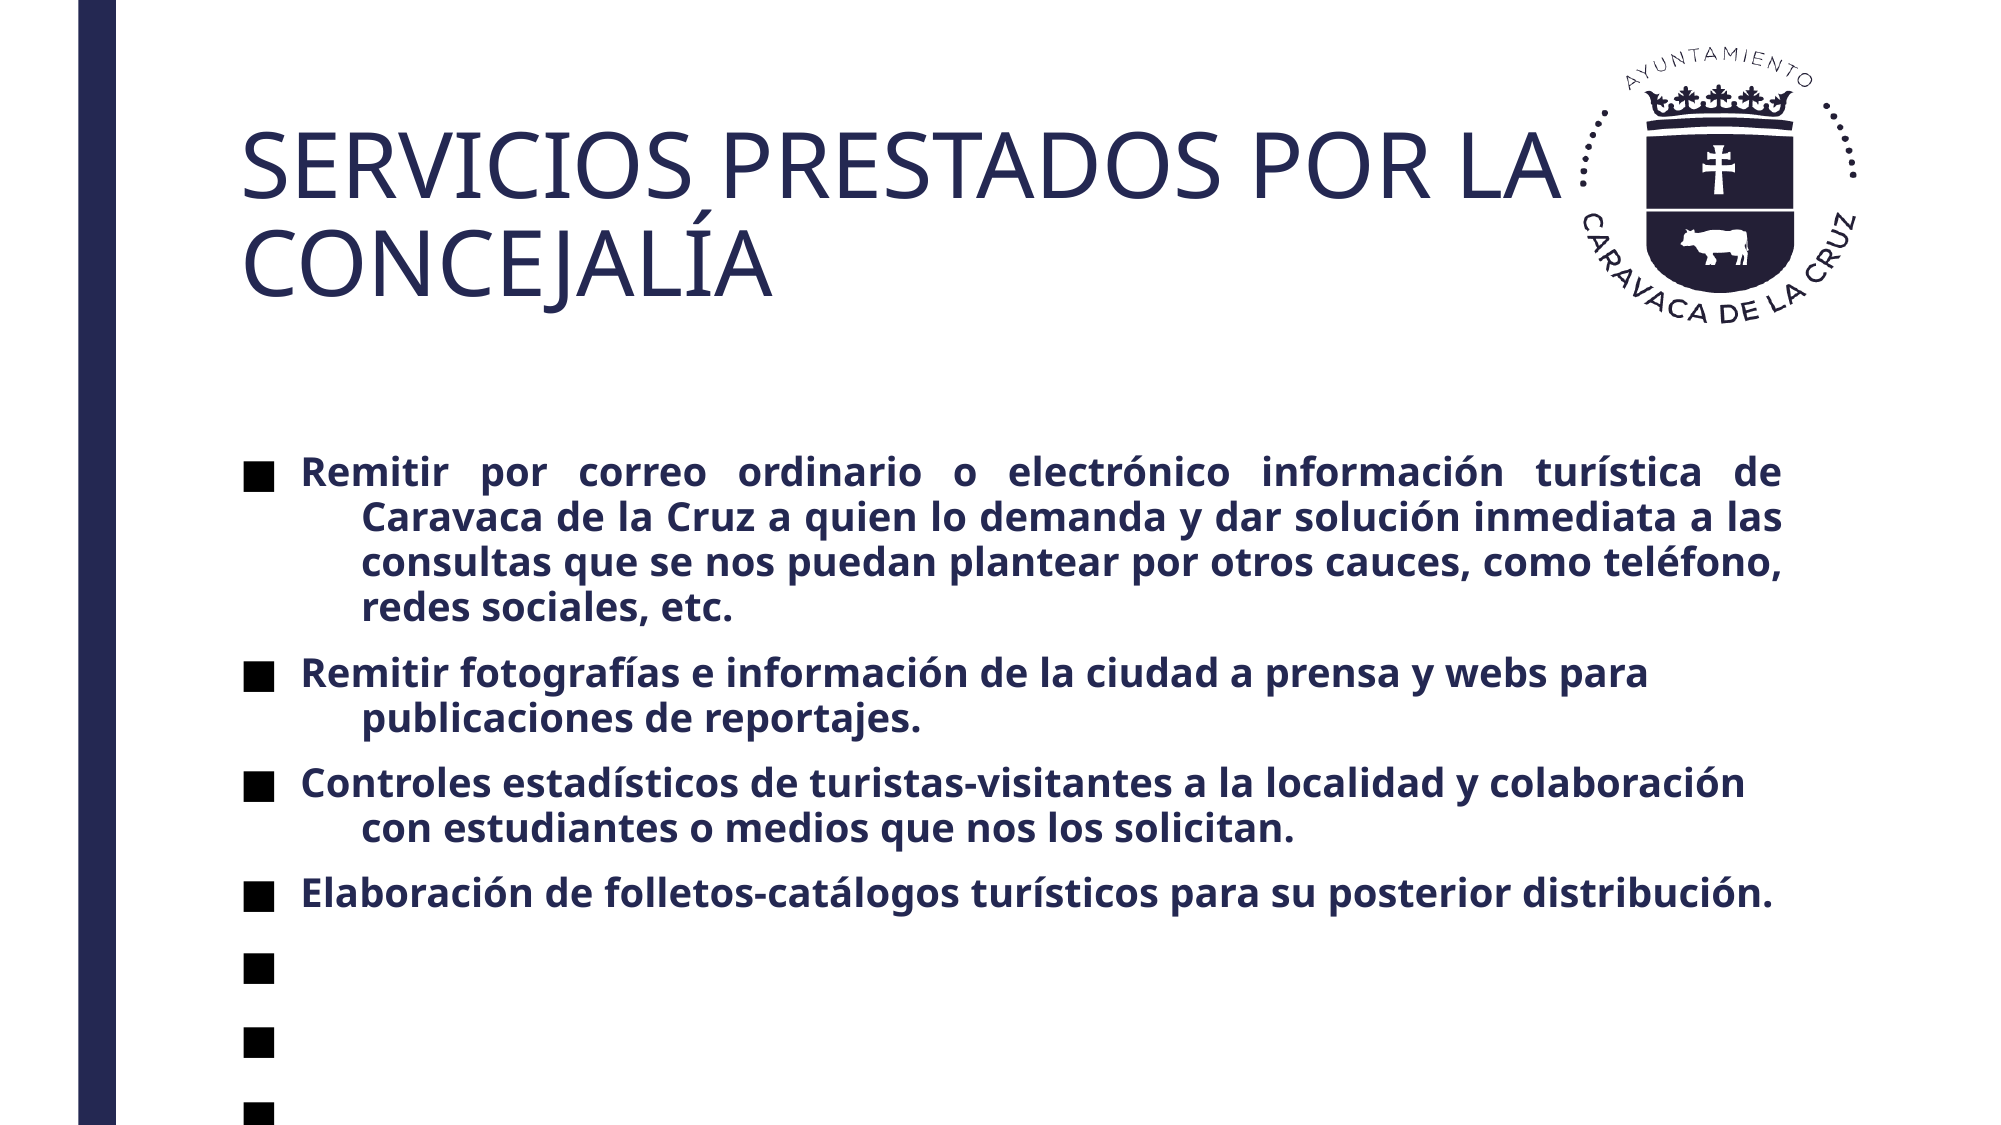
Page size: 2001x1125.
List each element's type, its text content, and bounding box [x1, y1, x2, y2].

title SERVICIOS PRESTADOS POR LA CONCEJALÍA [225, 112, 1801, 357]
picture [1573, 44, 1864, 331]
list Remitir por correo ordinario o electrónico información turística de Caravaca de la Cruz a quien lo demanda y dar solución inmediata a las consultas que se nos puedan plantear por otros cauces, como teléfono, redes sociales, etc. Remitir fotografías e información de la ciudad a prensa y webs para publicaciones de reportajes. Controles estadísticos de turistas-visitantes a la localidad y colaboración con estudiantes o medios que nos los solicitan. Elaboración de folletos-catálogos turísticos para su posterior distribución. [225, 375, 1801, 963]
